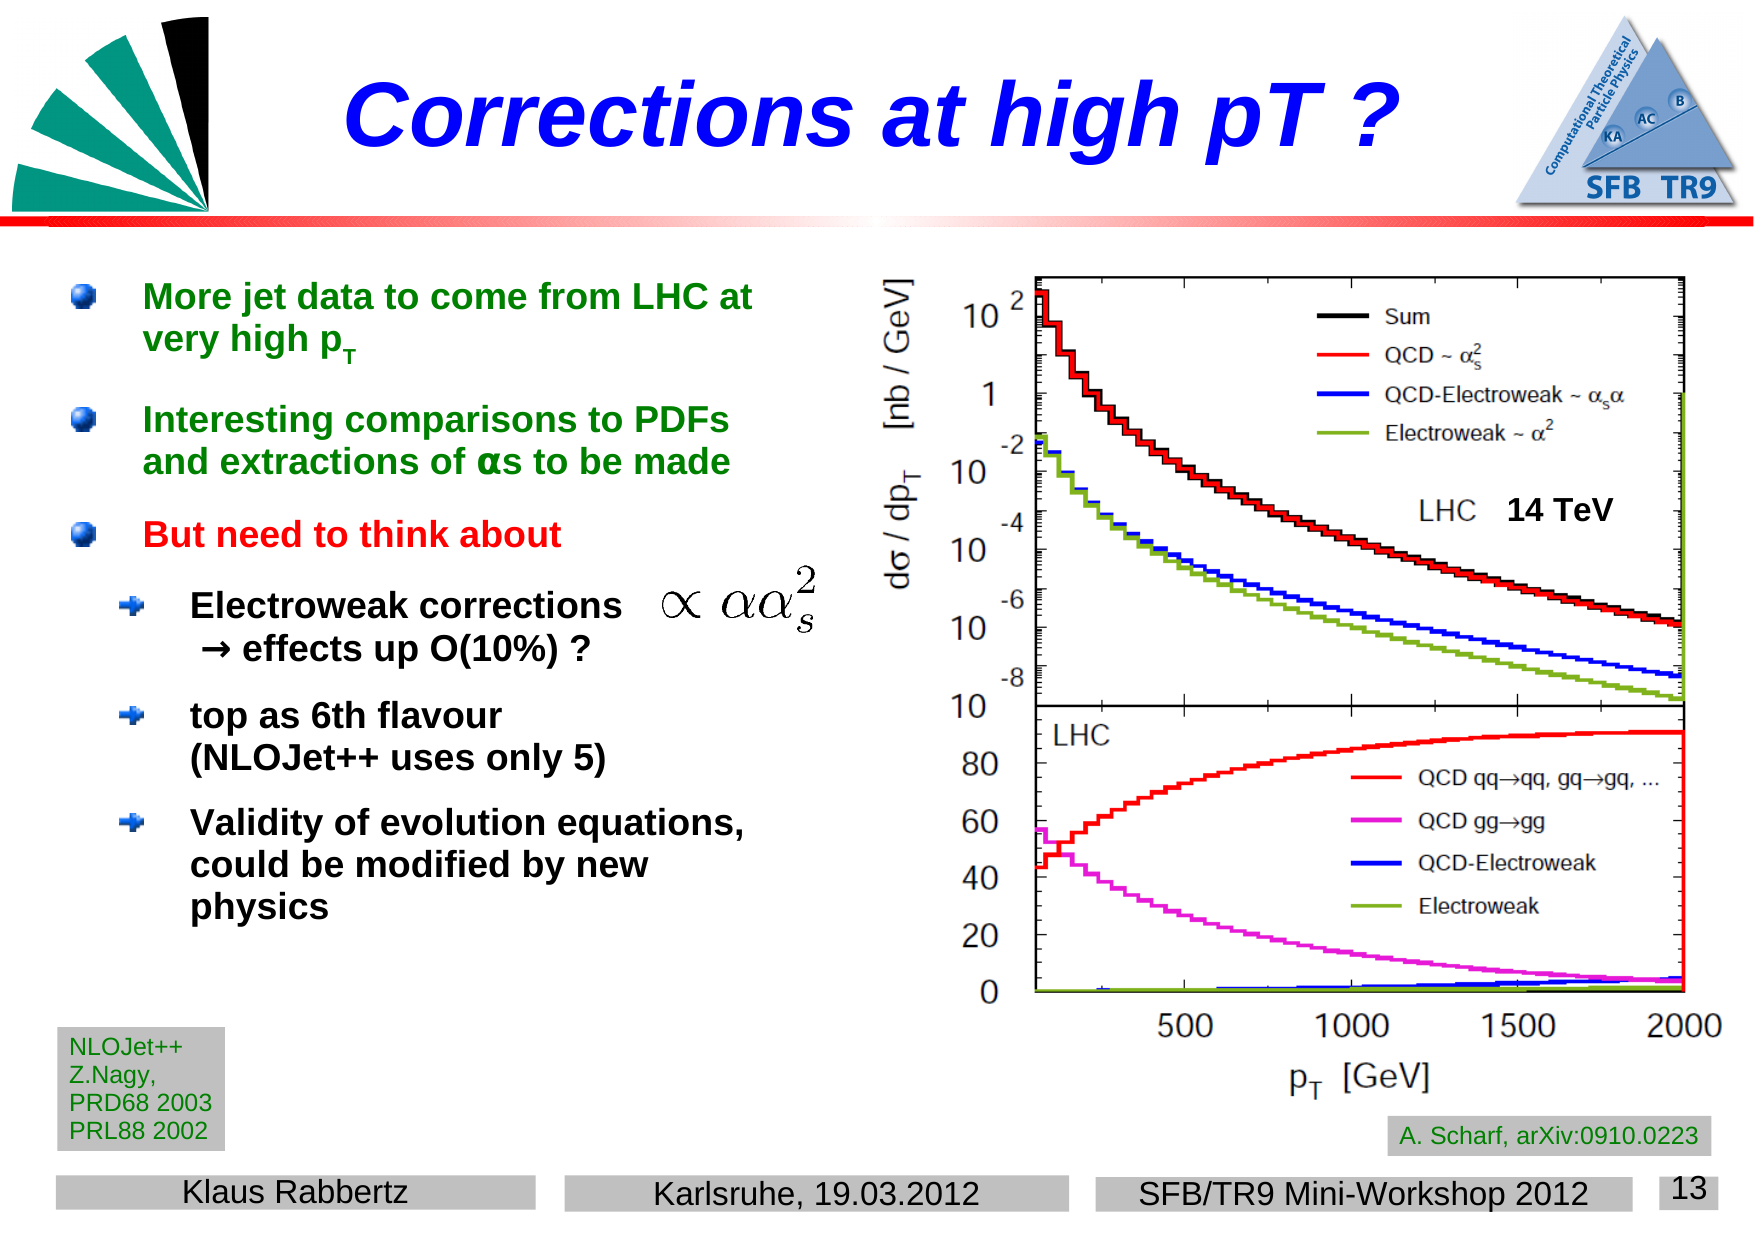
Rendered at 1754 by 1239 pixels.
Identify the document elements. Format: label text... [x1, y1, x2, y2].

picture [870, 269, 1729, 1114]
text_box NLOJet++ Z.Nagy, PRD68 2003 PRL88 2002 [57, 1027, 225, 1151]
list More jet data to come from LHC at very high pT Interesting comparisons to PDFs and extractions of αs to be made But need to think about Electroweak corrections → effects up O(10%) ? top as 6th flavour (NLOJet++ uses only 5) Validity of evolution equations, could be modified by new physics [60, 275, 794, 928]
title Corrections at high pT ? [220, 16, 1525, 213]
picture [12, 17, 209, 214]
picture [794, 560, 829, 637]
text_box 14 TeV [1495, 485, 1627, 535]
picture [1511, 11, 1743, 213]
text_box A. Scharf, arXiv:0910.0223 [1387, 1115, 1712, 1156]
